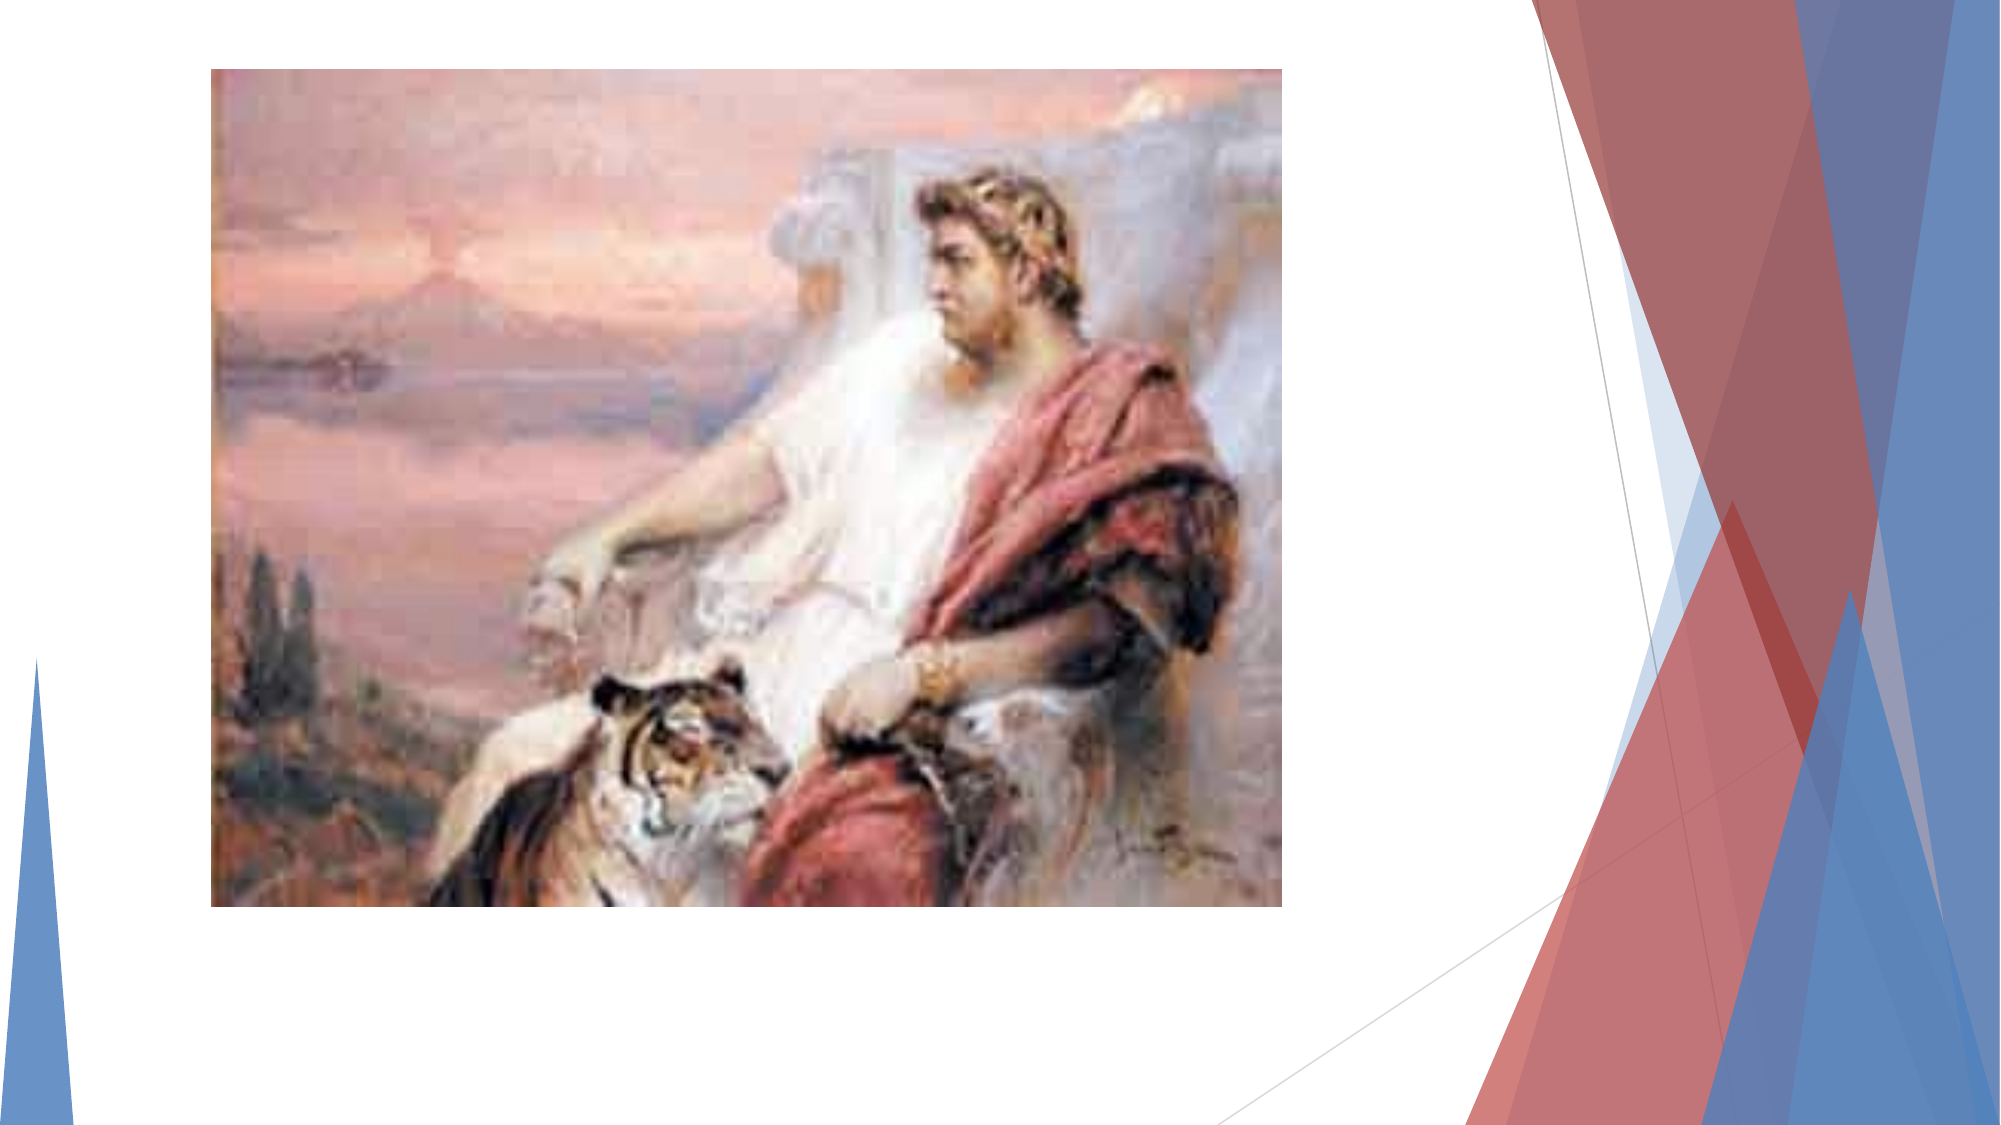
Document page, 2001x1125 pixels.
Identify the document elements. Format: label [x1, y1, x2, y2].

picture [211, 69, 1282, 907]
